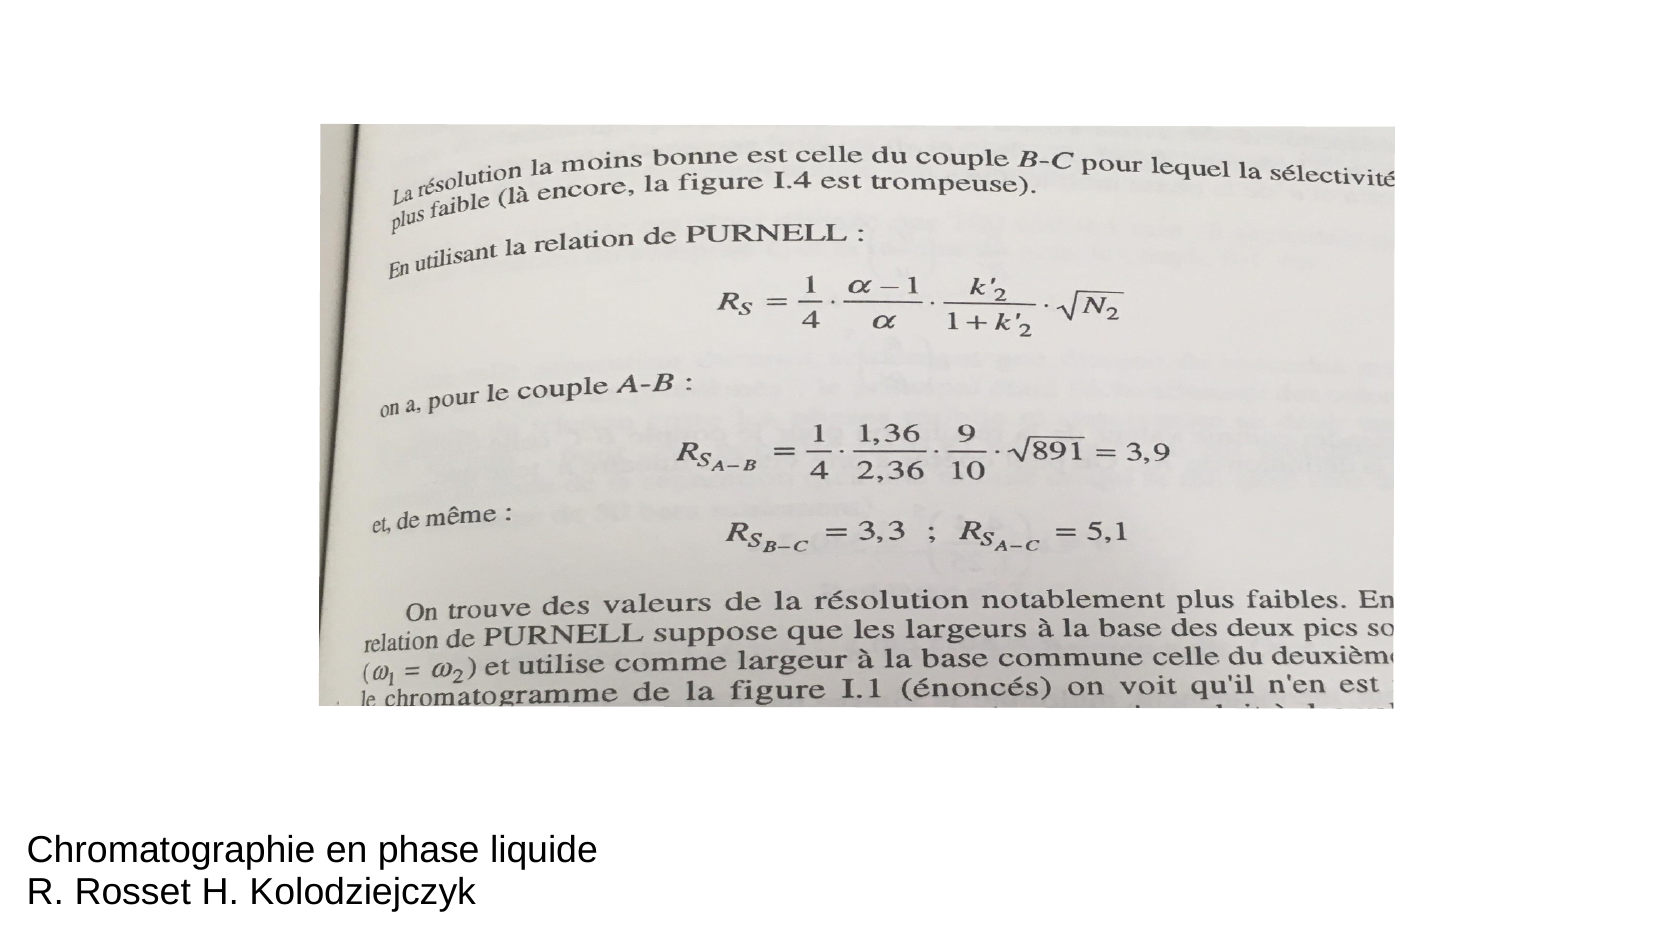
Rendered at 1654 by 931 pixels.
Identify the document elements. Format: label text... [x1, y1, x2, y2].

picture [318, 123, 1395, 709]
text_box Chromatographie en phase liquide R. Rosset H. Kolodziejczyk [11, 821, 1146, 931]
